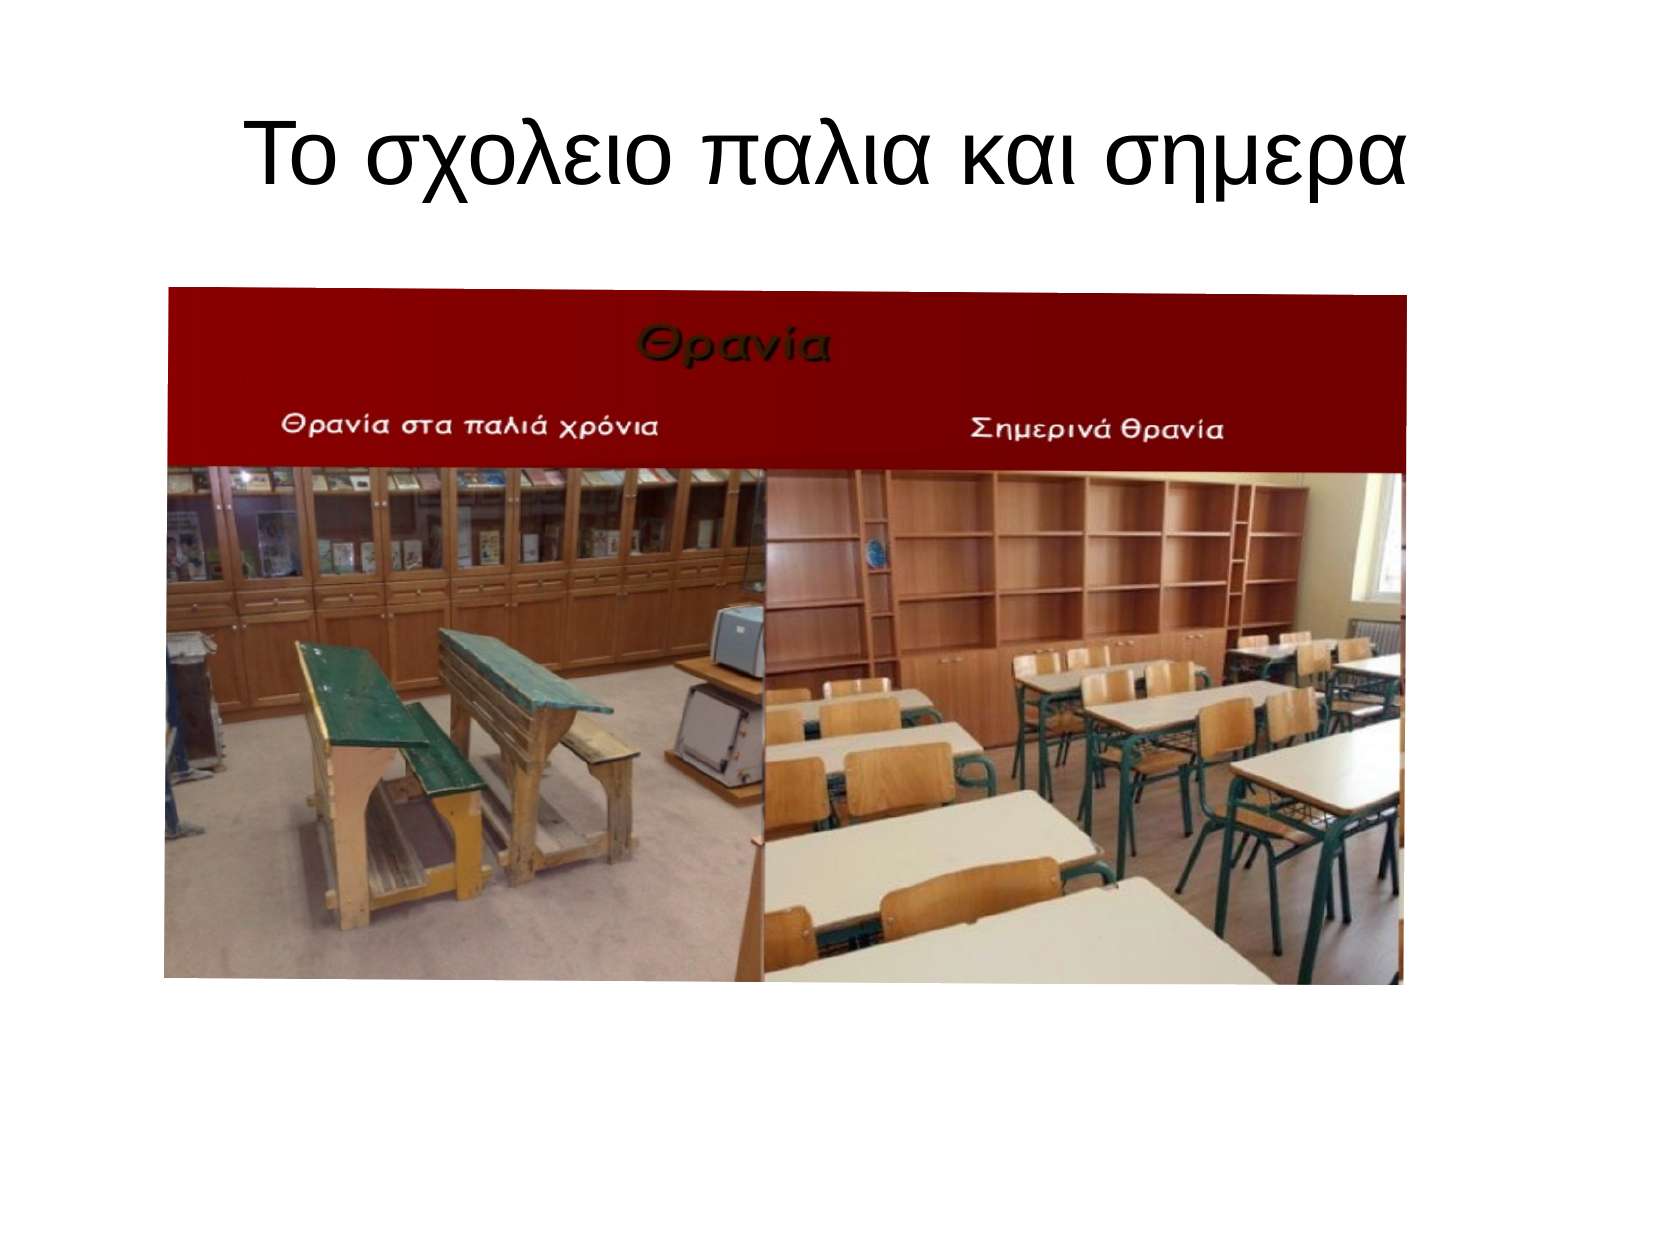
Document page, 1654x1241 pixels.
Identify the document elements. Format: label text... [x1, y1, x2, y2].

title Το σχολειο παλια και σημερα [82, 49, 1571, 257]
picture [82, 286, 1571, 985]
